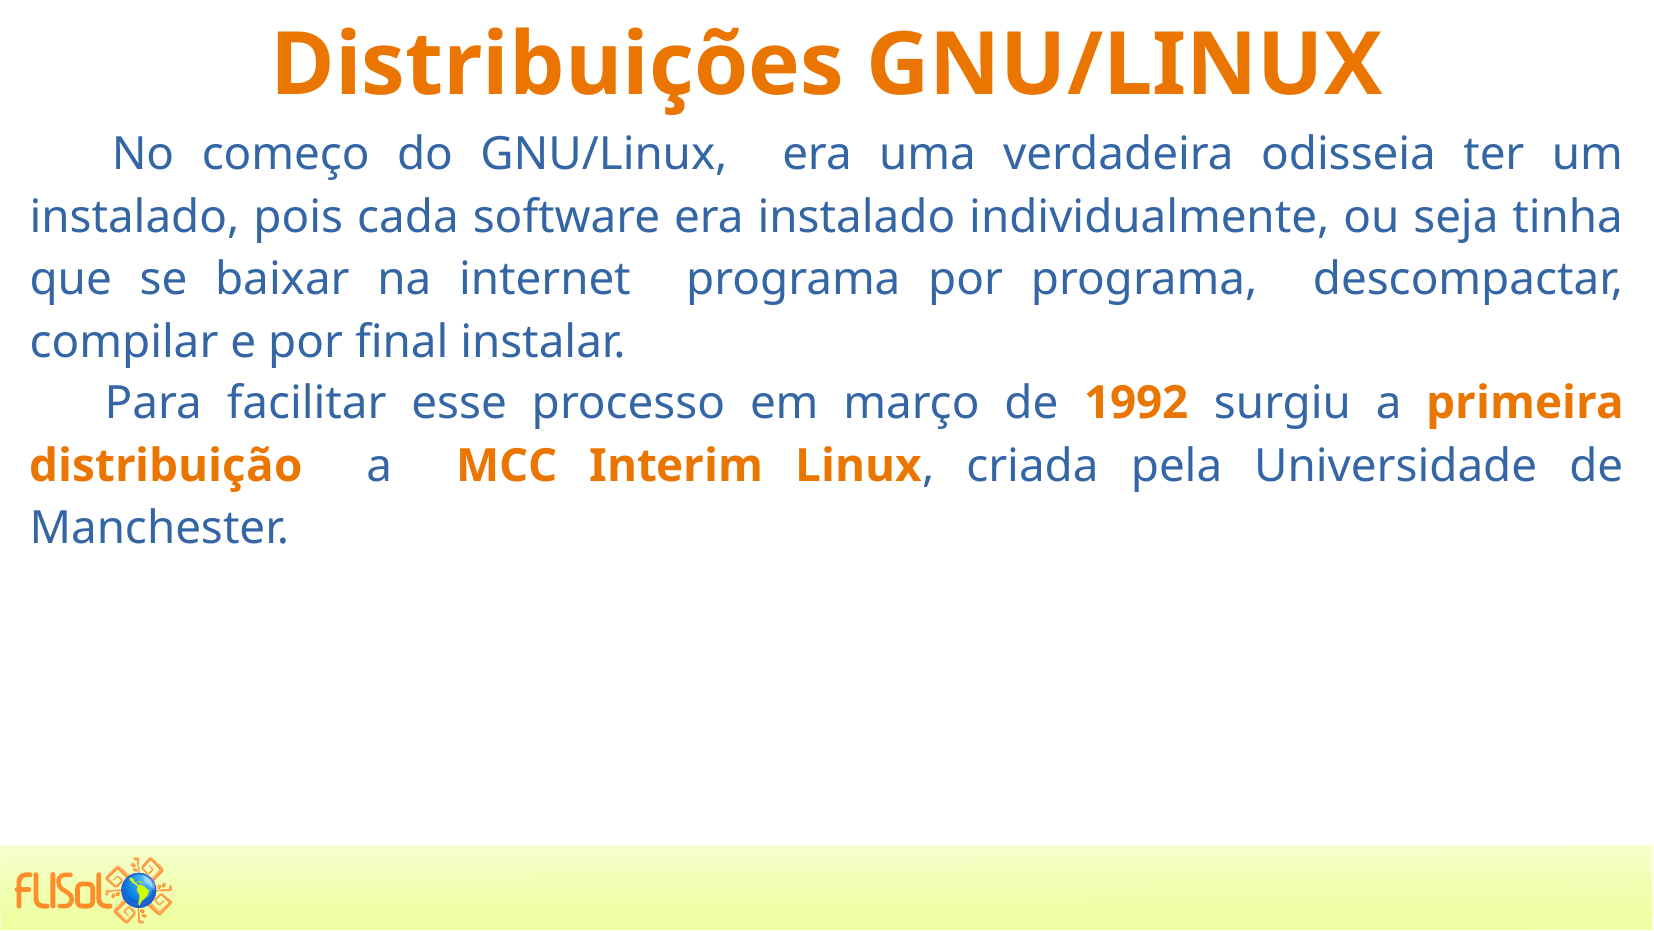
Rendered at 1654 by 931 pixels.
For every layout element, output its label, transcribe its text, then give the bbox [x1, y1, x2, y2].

text_box Distribuições GNU/LINUX [29, 11, 1625, 110]
text_box Para facilitar esse processo em março de 1992 surgiu a primeira distribuição a MCC Interim Linux, criada pela Universidade de Manchester. [29, 411, 1625, 515]
text_box [0, 844, 1654, 931]
text_box No começo do GNU/Linux, era uma verdadeira odisseia ter um instalado, pois cada software era instalado individualmente, ou seja tinha que se baixar na internet programa por programa, descompactar, compilar e por final instalar. [29, 142, 1625, 349]
